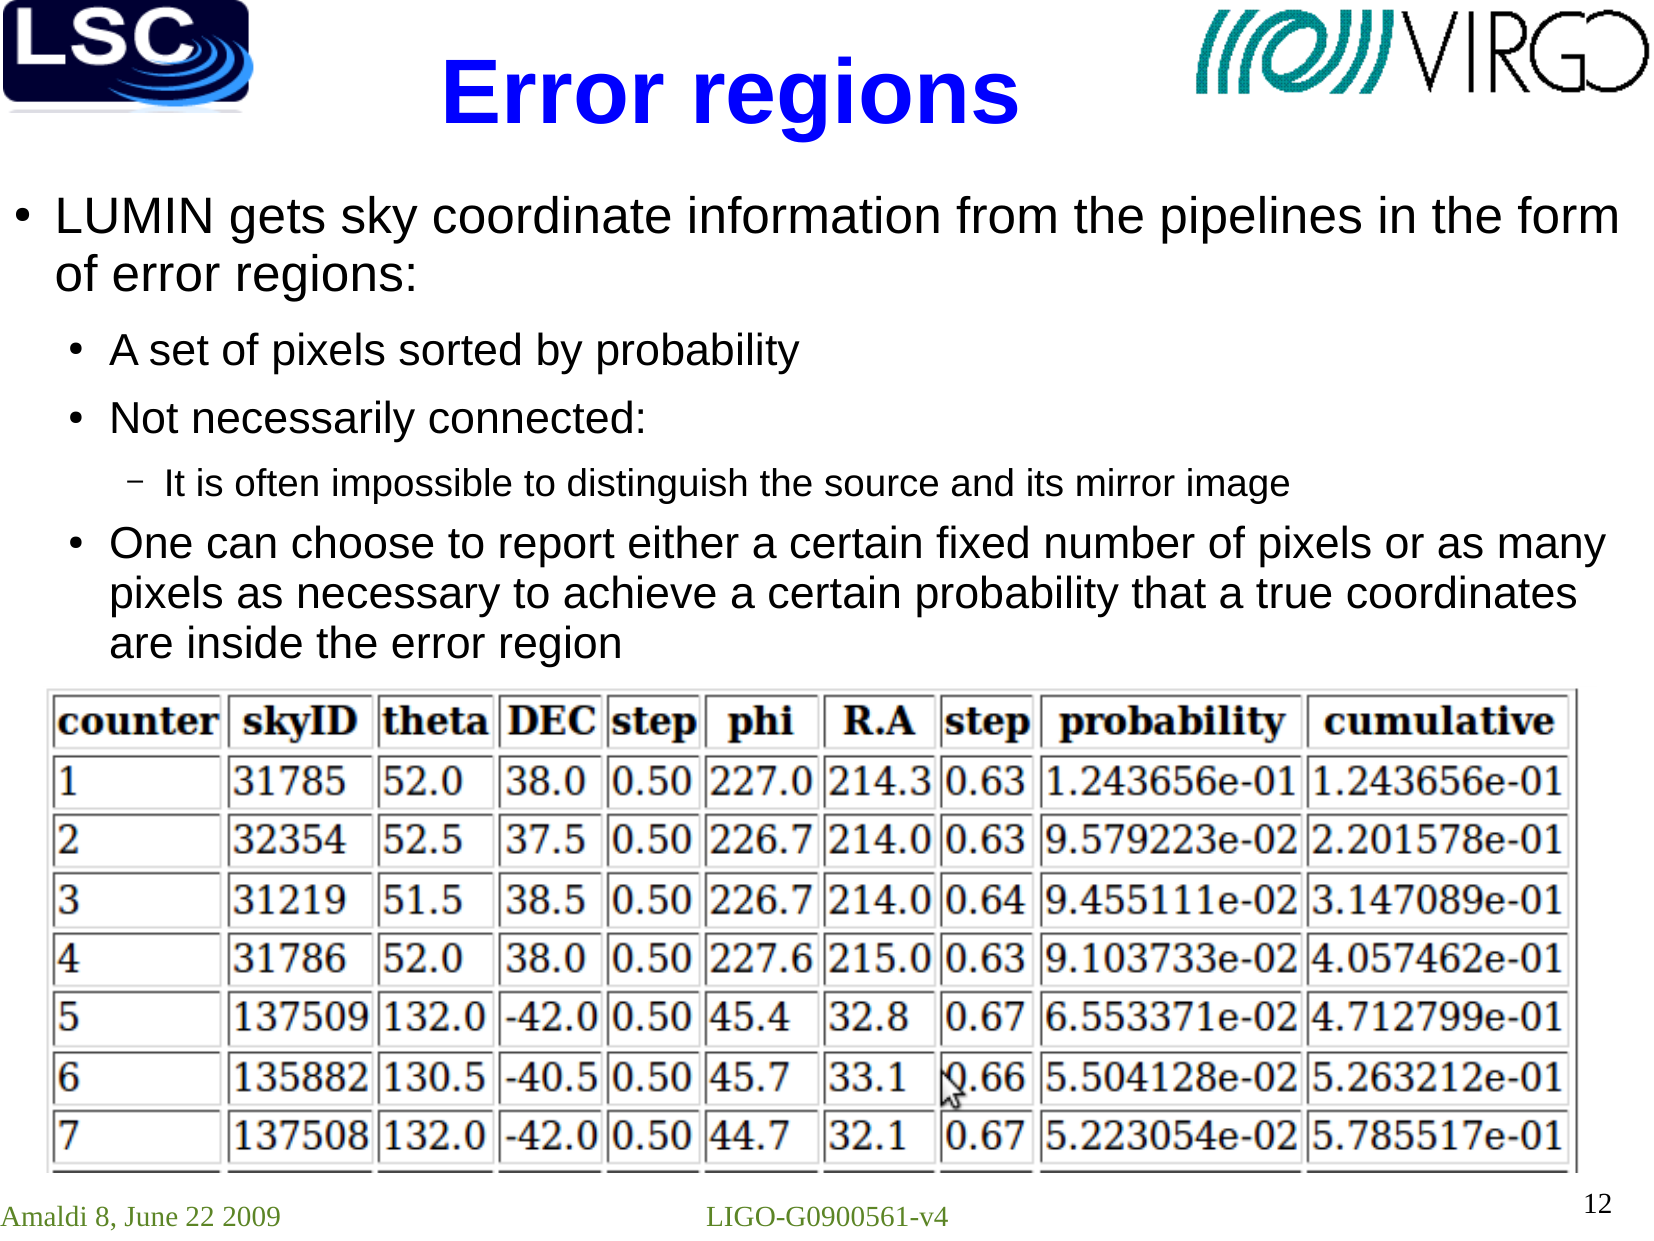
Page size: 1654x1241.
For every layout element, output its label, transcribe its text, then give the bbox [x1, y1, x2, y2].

picture [43, 685, 1597, 1173]
picture [3, 0, 263, 113]
title Error regions [300, 32, 1163, 151]
picture [1184, 0, 1654, 102]
list LUMIN gets sky coordinate information from the pipelines in the form of error regions: A set of pixels sorted by probability Not necessarily connected: It is often impossible to distinguish the source and its mirror image One can choose to report either a certain fixed number of pixels or as many pixels as necessary to achieve a certain probability that a true coordinates are inside the error region [0, 187, 1654, 676]
